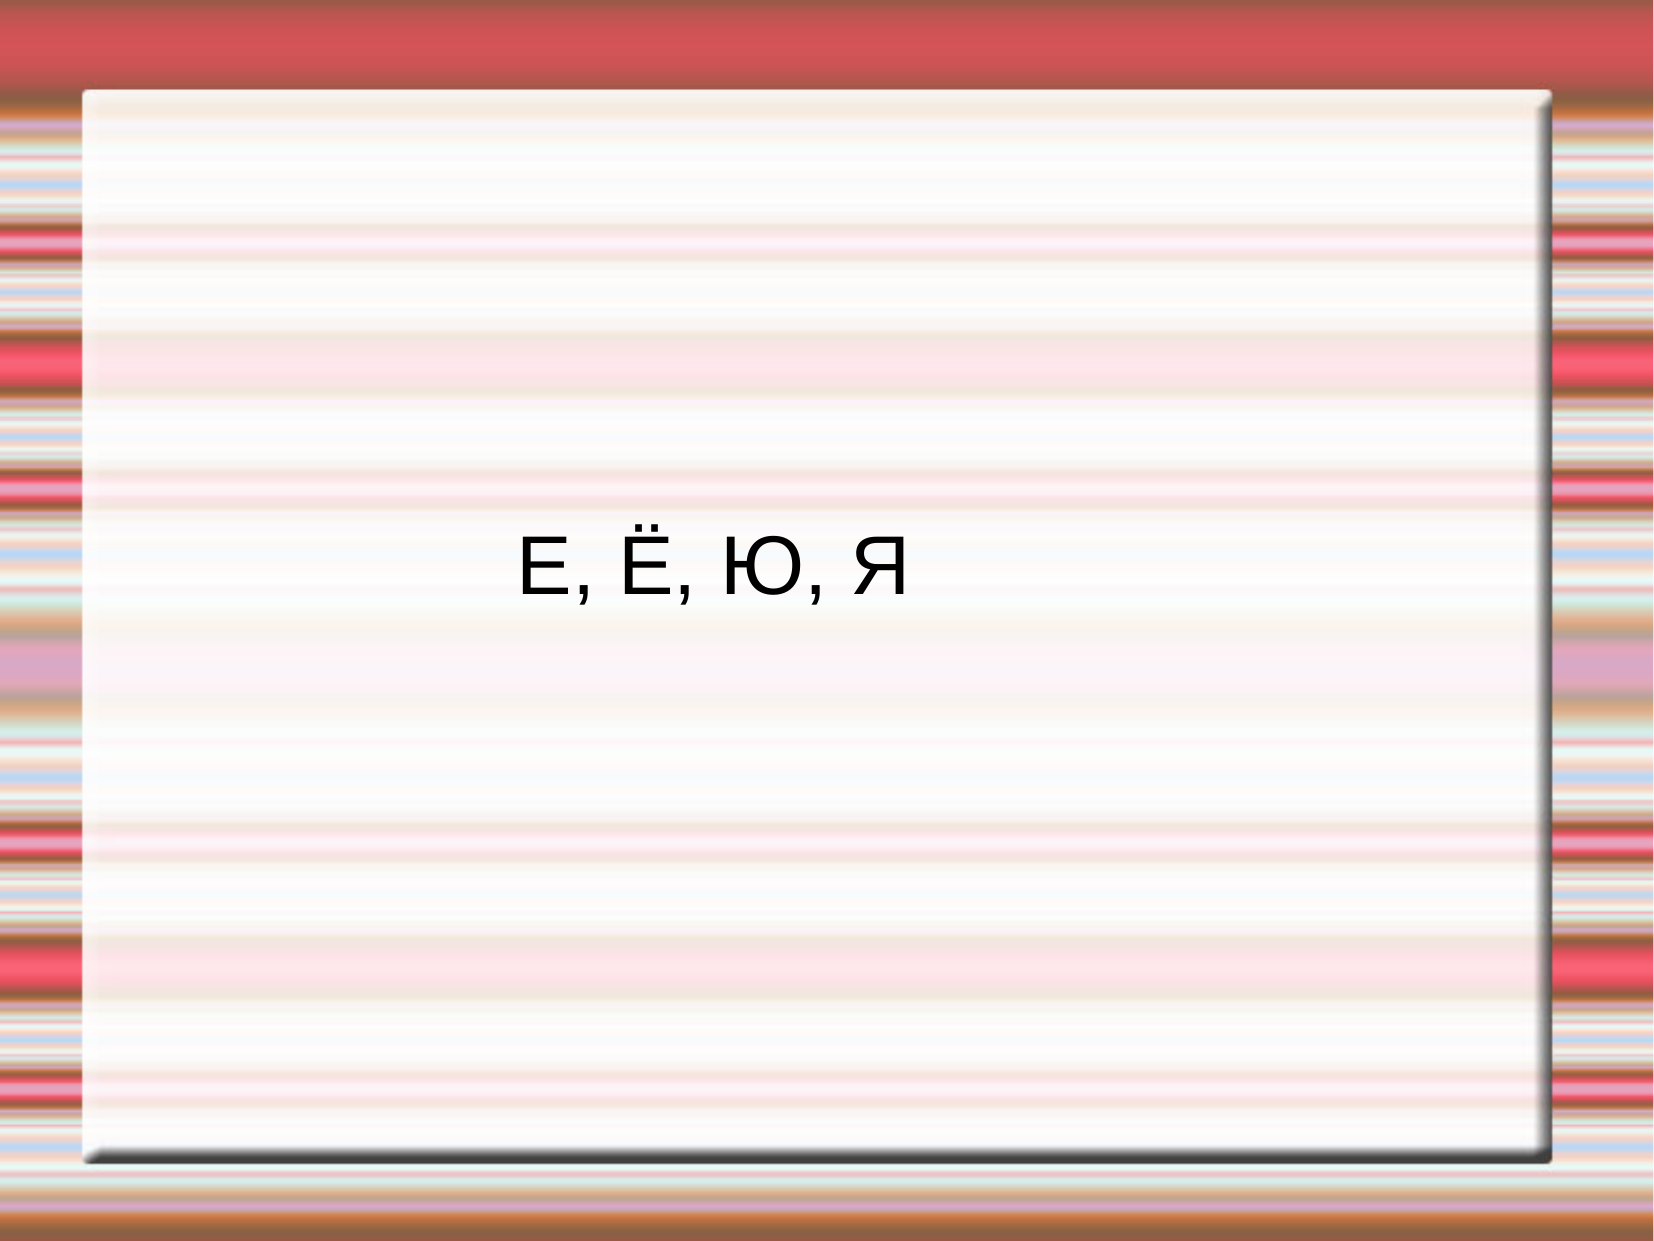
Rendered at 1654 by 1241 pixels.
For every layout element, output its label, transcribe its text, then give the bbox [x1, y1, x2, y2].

picture [0, 0, 1654, 1241]
text_box Е, Ё, Ю, Я [501, 512, 927, 621]
